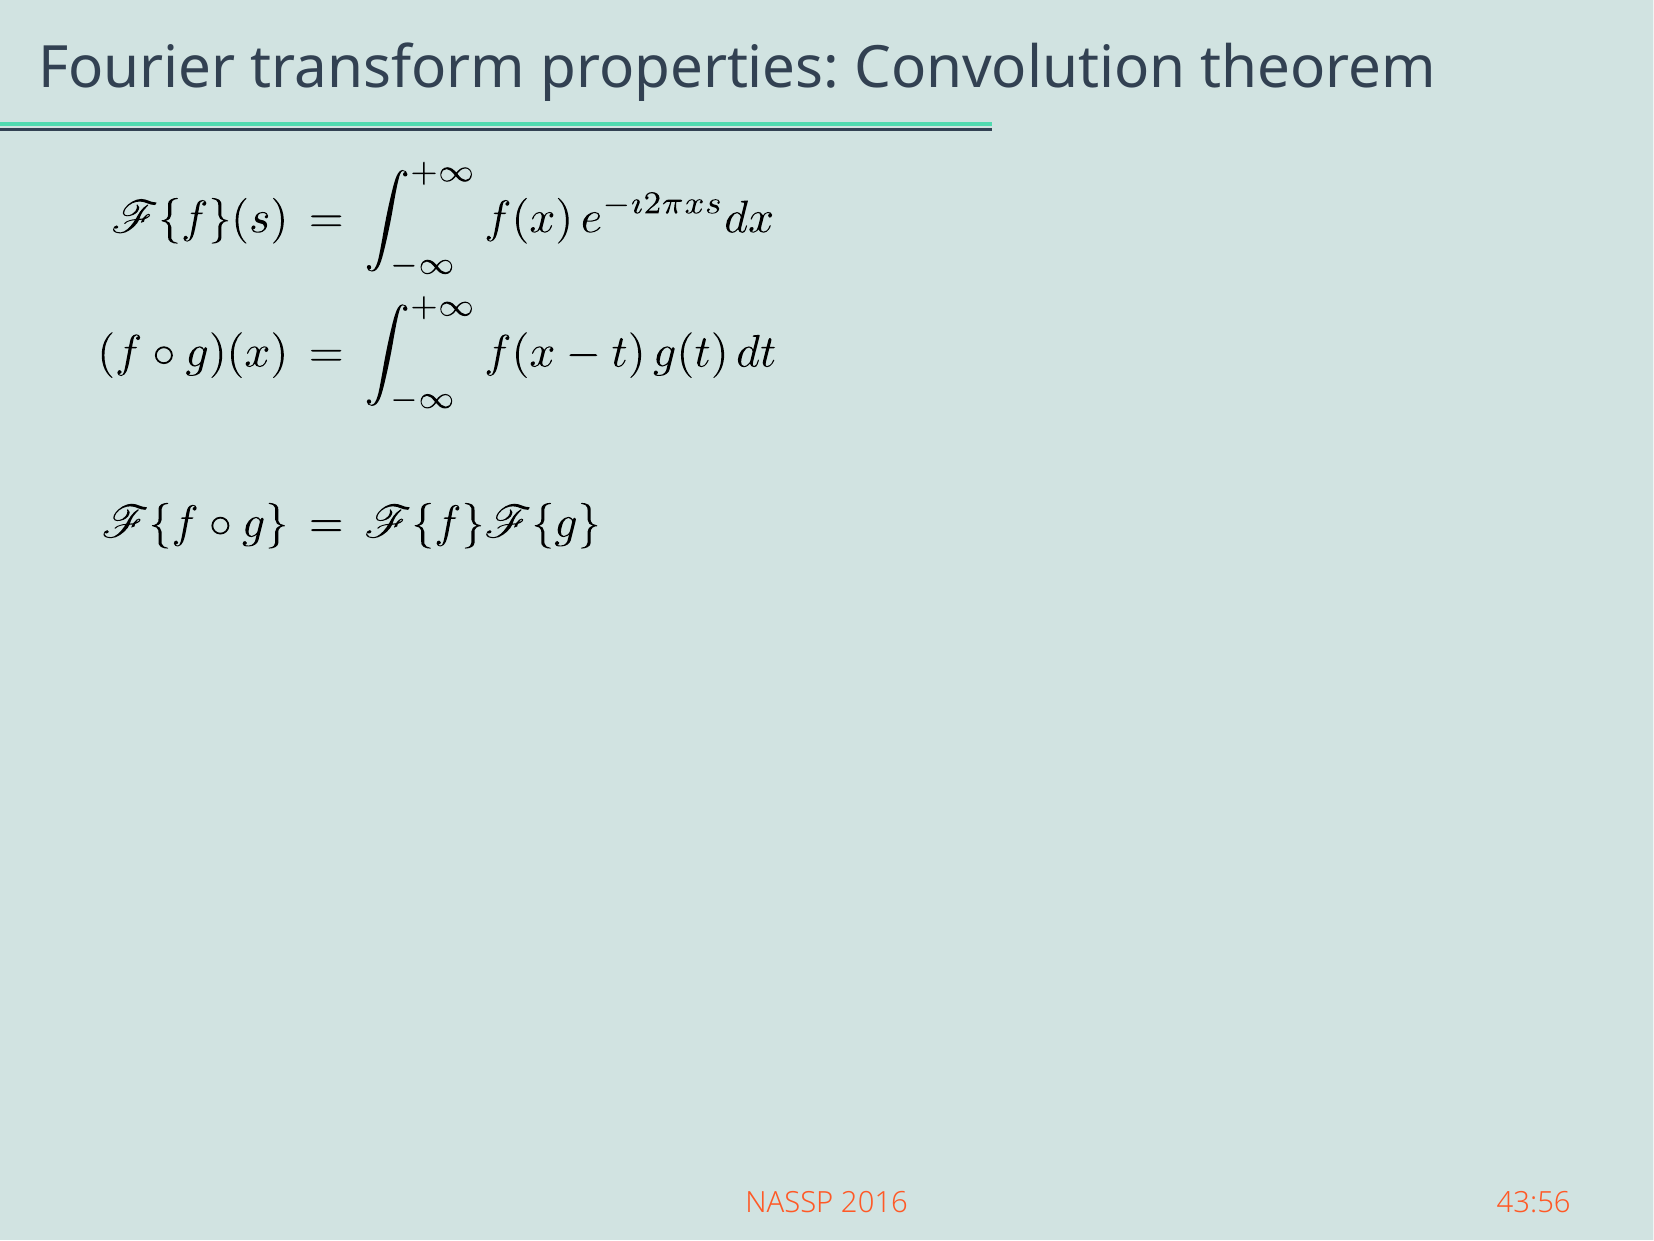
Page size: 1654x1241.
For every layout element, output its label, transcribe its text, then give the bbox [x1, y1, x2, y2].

text_box [11, 147, 1637, 1170]
text_box Fourier transform properties: Convolution theorem [23, 17, 1613, 103]
